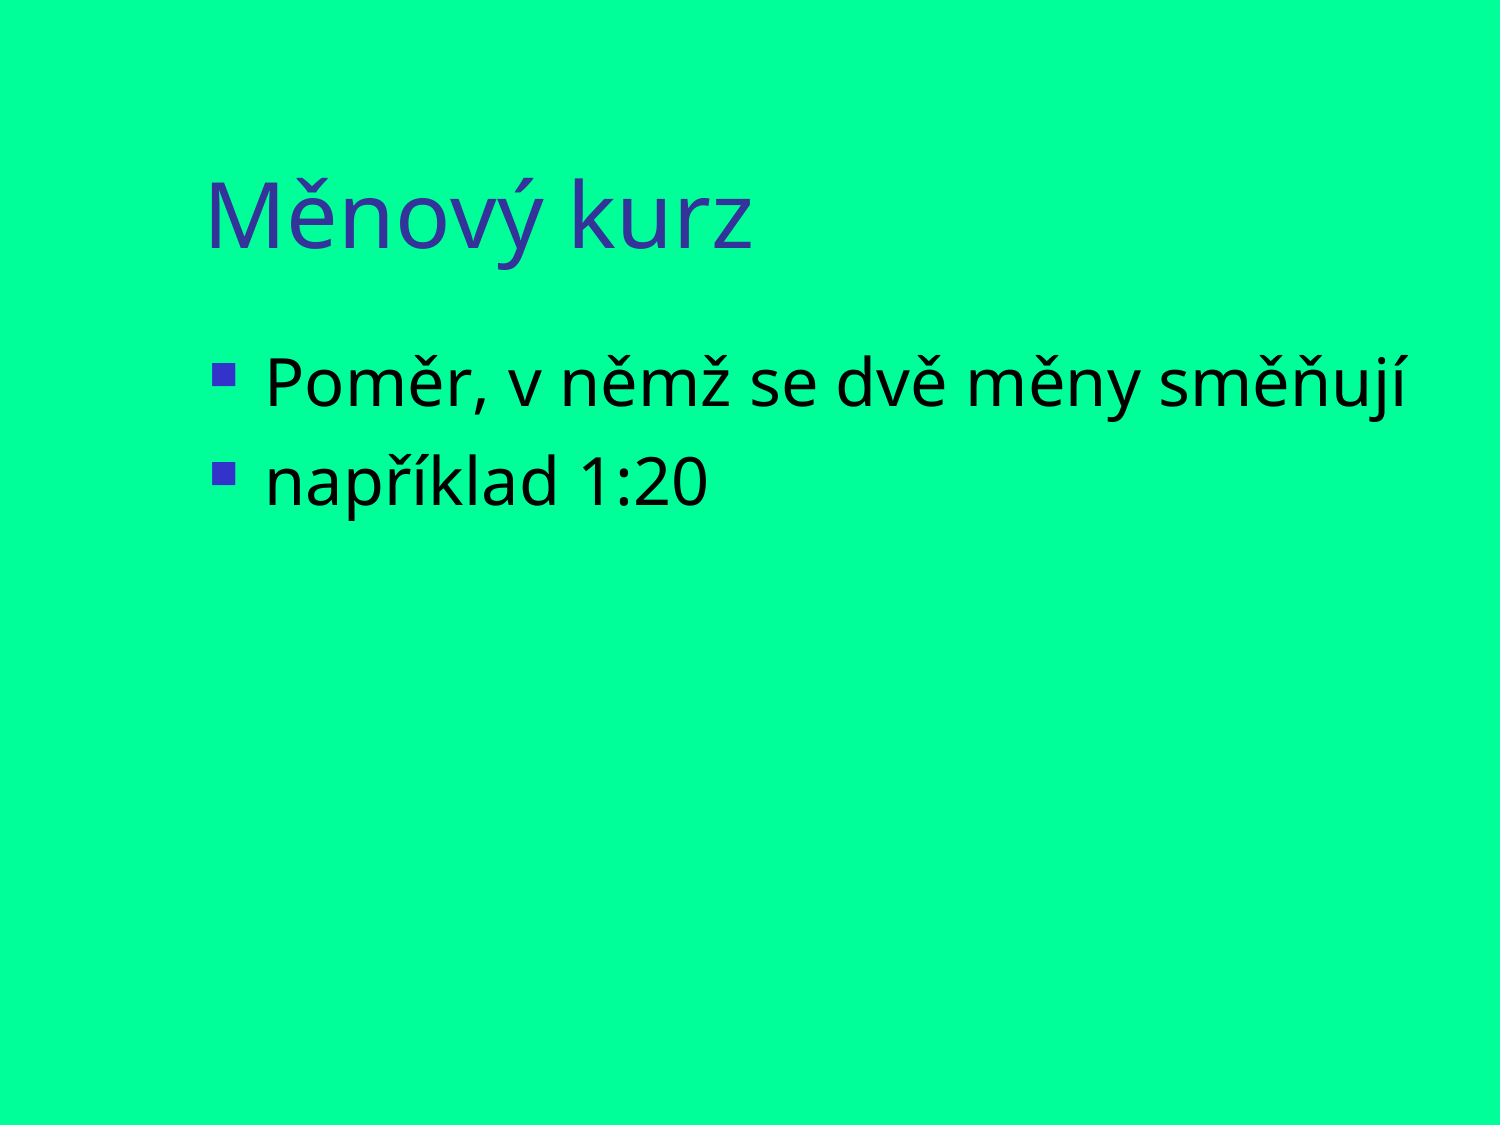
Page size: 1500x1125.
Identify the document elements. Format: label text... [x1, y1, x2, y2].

title Měnový kurz [188, 35, 1467, 276]
list Poměr, v němž se dvě měny směňují například 1:20 [193, 331, 1469, 1032]
